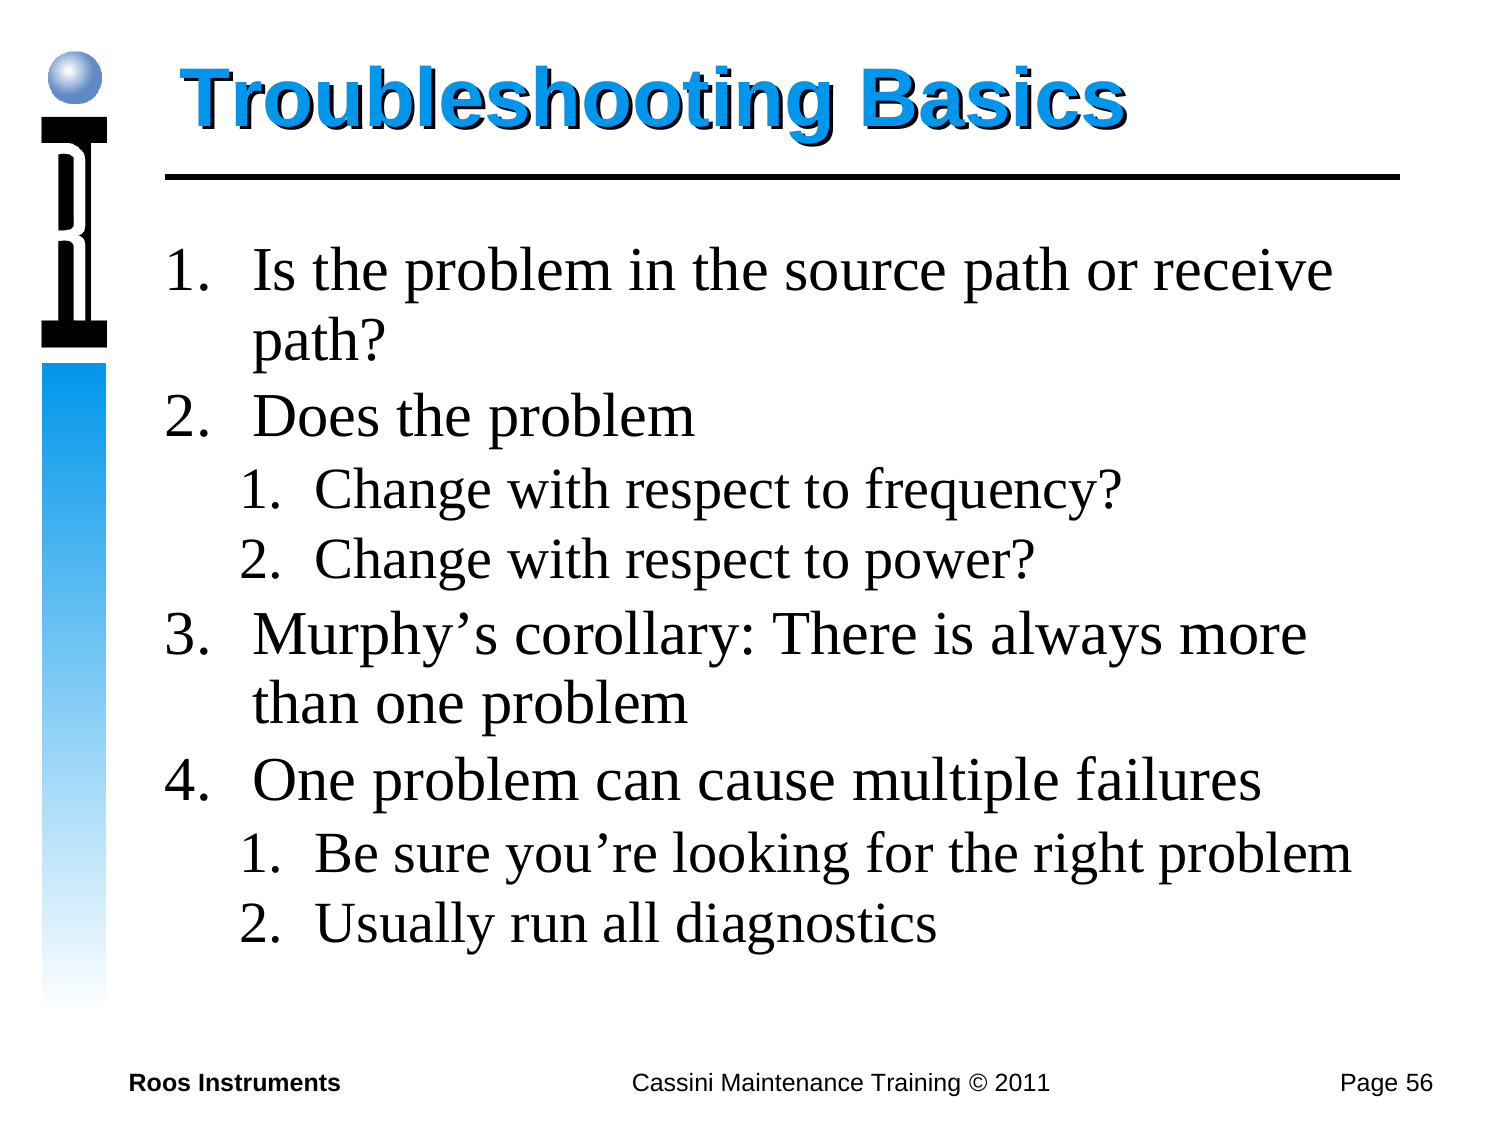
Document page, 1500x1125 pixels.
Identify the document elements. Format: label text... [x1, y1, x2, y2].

title Troubleshooting Basics [165, 43, 1441, 152]
list Is the problem in the source path or receive path? Does the problem Change with respect to frequency? Change with respect to power? Murphy’s corollary: There is always more than one problem One problem can cause multiple failures Be sure you’re looking for the right problem Usually run all diagnostics [150, 227, 1426, 1069]
